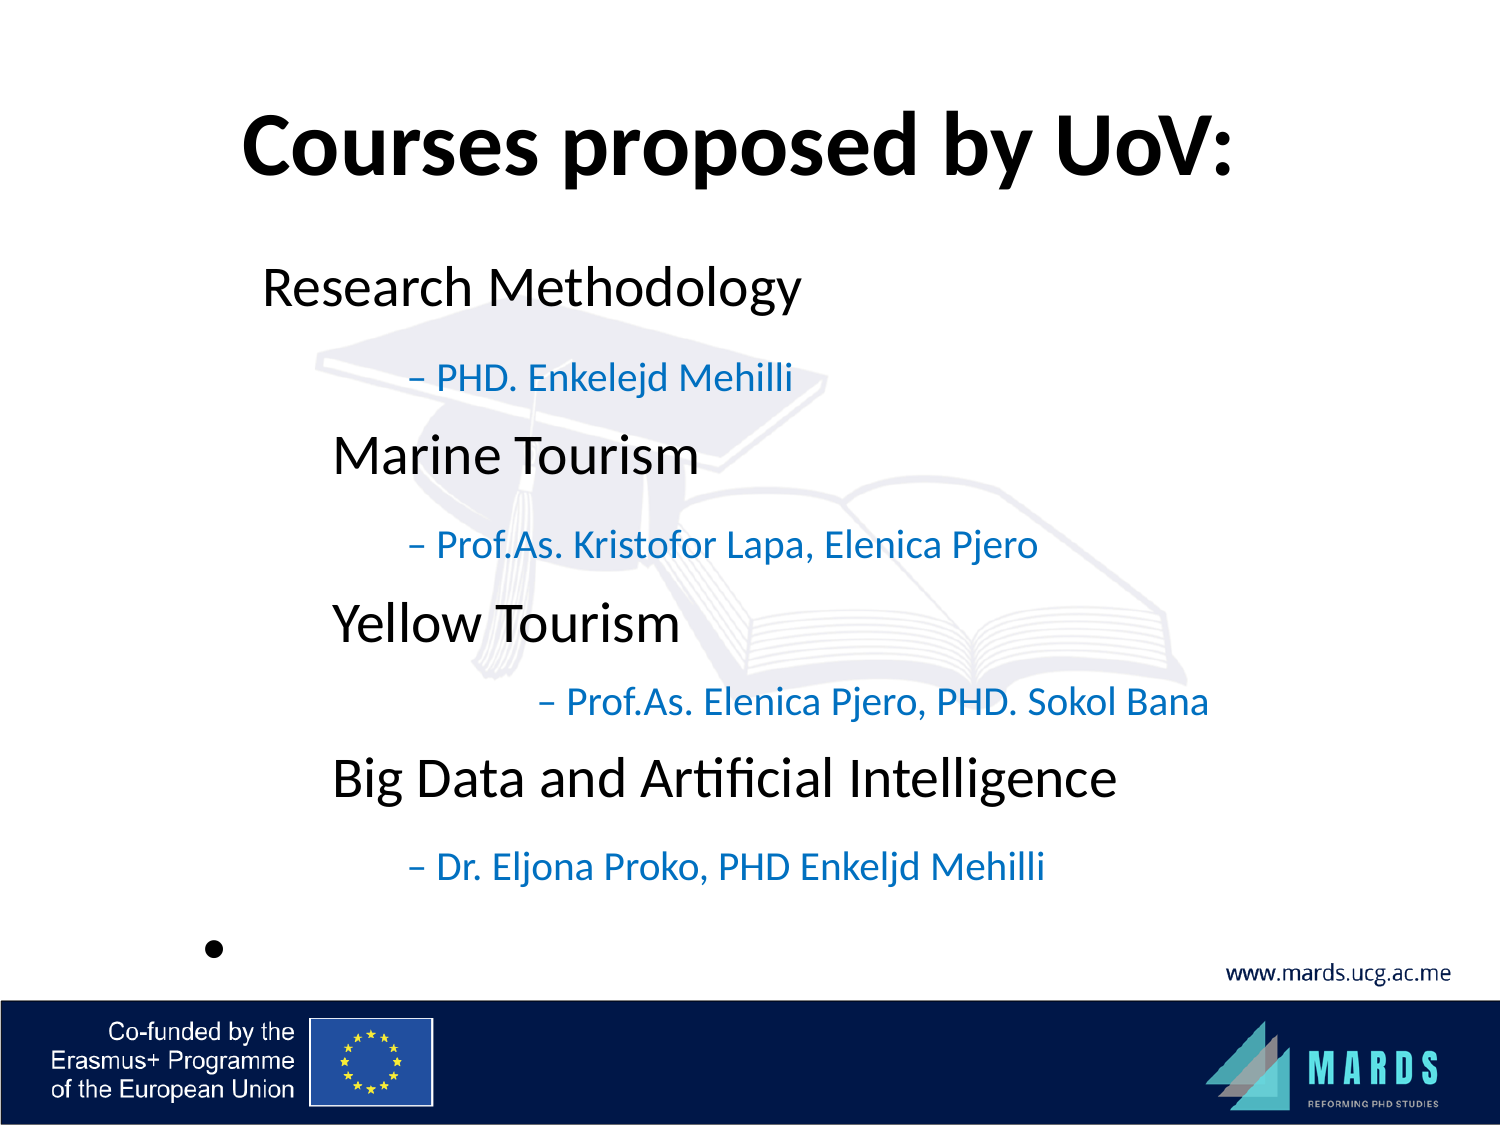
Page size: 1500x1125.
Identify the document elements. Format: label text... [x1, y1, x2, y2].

title Courses proposed by UoV: [75, 45, 1426, 233]
list Research Methodology – PHD. Enkelejd Mehilli Marine Tourism – Prof.As. Kristofor Lapa, Elenica Pjero Yellow Tourism – Prof.As. Elenica Pjero, PHD. Sokol Bana Big Data and Artificial Intelligence – Dr. Eljona Proko, PHD Enkeljd Mehilli [187, 232, 1274, 921]
